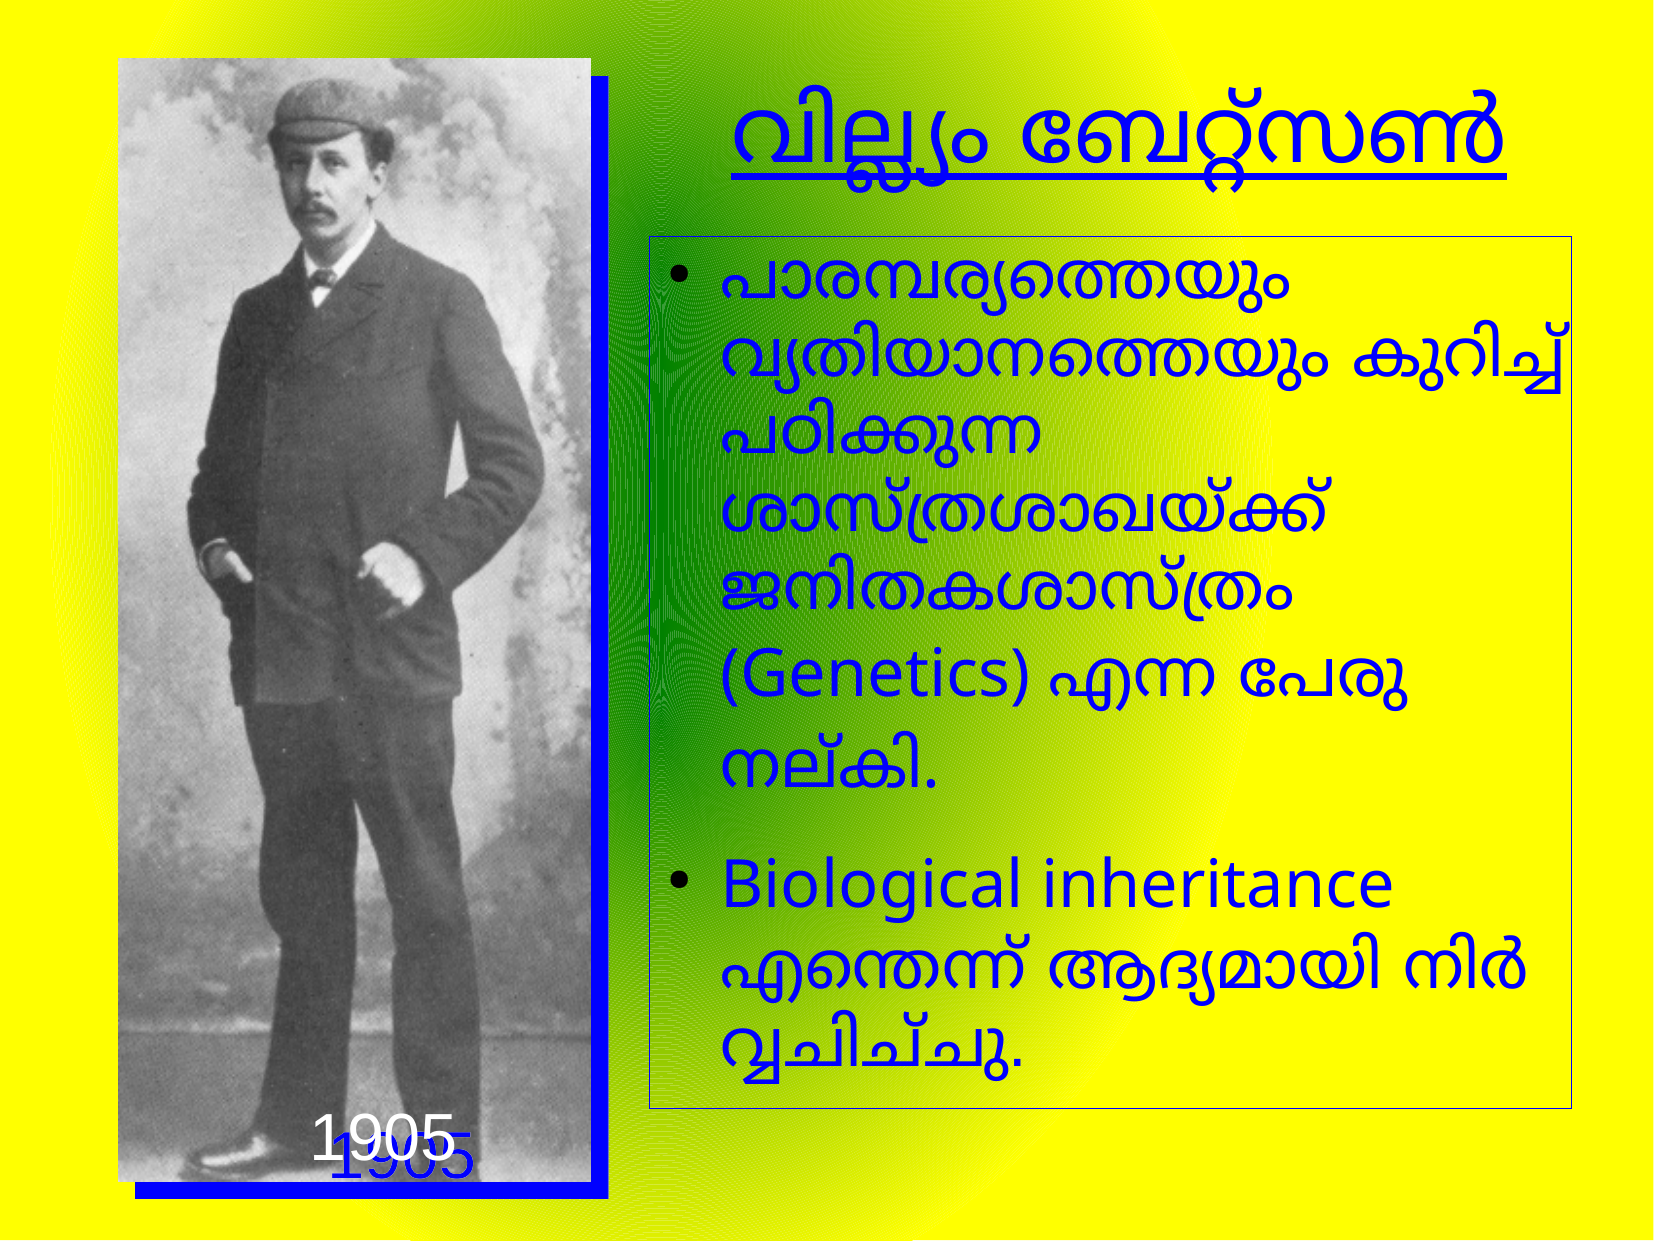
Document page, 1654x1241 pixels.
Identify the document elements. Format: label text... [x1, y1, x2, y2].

picture [118, 58, 591, 1182]
list പാരമ്പര്യത്തെയും വ്യതിയാനത്തെയും കുറിച്ച് പഠിക്കുന്ന ശാസ്ത്രശാഖയ്ക്ക് ജനിതകശാസ്ത്രം (Genetics) എന്ന പേരു നല്കി. Biological inheritance എന്തെന്ന് ആദ്യമായി നിര്‍വ്വചിച്ചു. [649, 236, 1572, 1109]
text_box 1905 [295, 1092, 474, 1183]
title വില്ല്യം ബേറ്റ്സണ്‍ [702, 43, 1536, 236]
